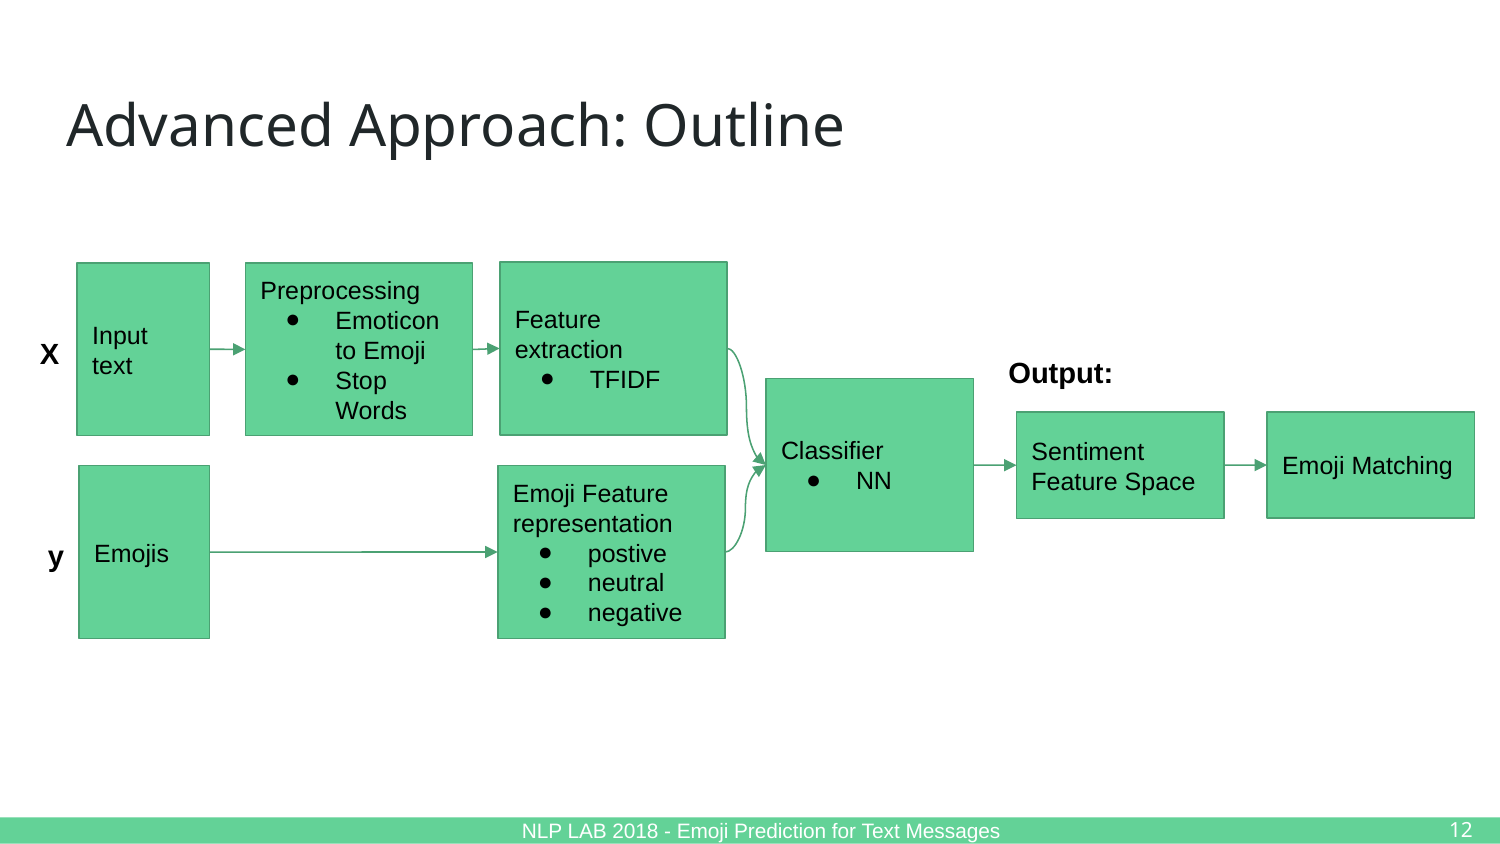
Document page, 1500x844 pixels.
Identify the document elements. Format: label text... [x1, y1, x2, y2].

text_box y [32, 522, 74, 582]
text_box X [25, 320, 77, 379]
text_box Emojis [79, 465, 210, 639]
title Advanced Approach: Outline [51, 72, 1449, 167]
slide_number <Foliennummer> [1397, 811, 1488, 844]
text_box Feature extraction TFIDF [499, 261, 728, 435]
text_box Output: [993, 339, 1214, 398]
text_box Emoji Matching [1267, 411, 1475, 519]
text_box Classifier NN [765, 378, 974, 552]
text_box Input text [77, 262, 210, 436]
text_box Emoji Feature representation postive neutral negative [497, 465, 726, 639]
text_box Preprocessing Emoticon to Emoji Stop Words [245, 262, 473, 436]
text_box Sentiment Feature Space [1016, 412, 1225, 519]
